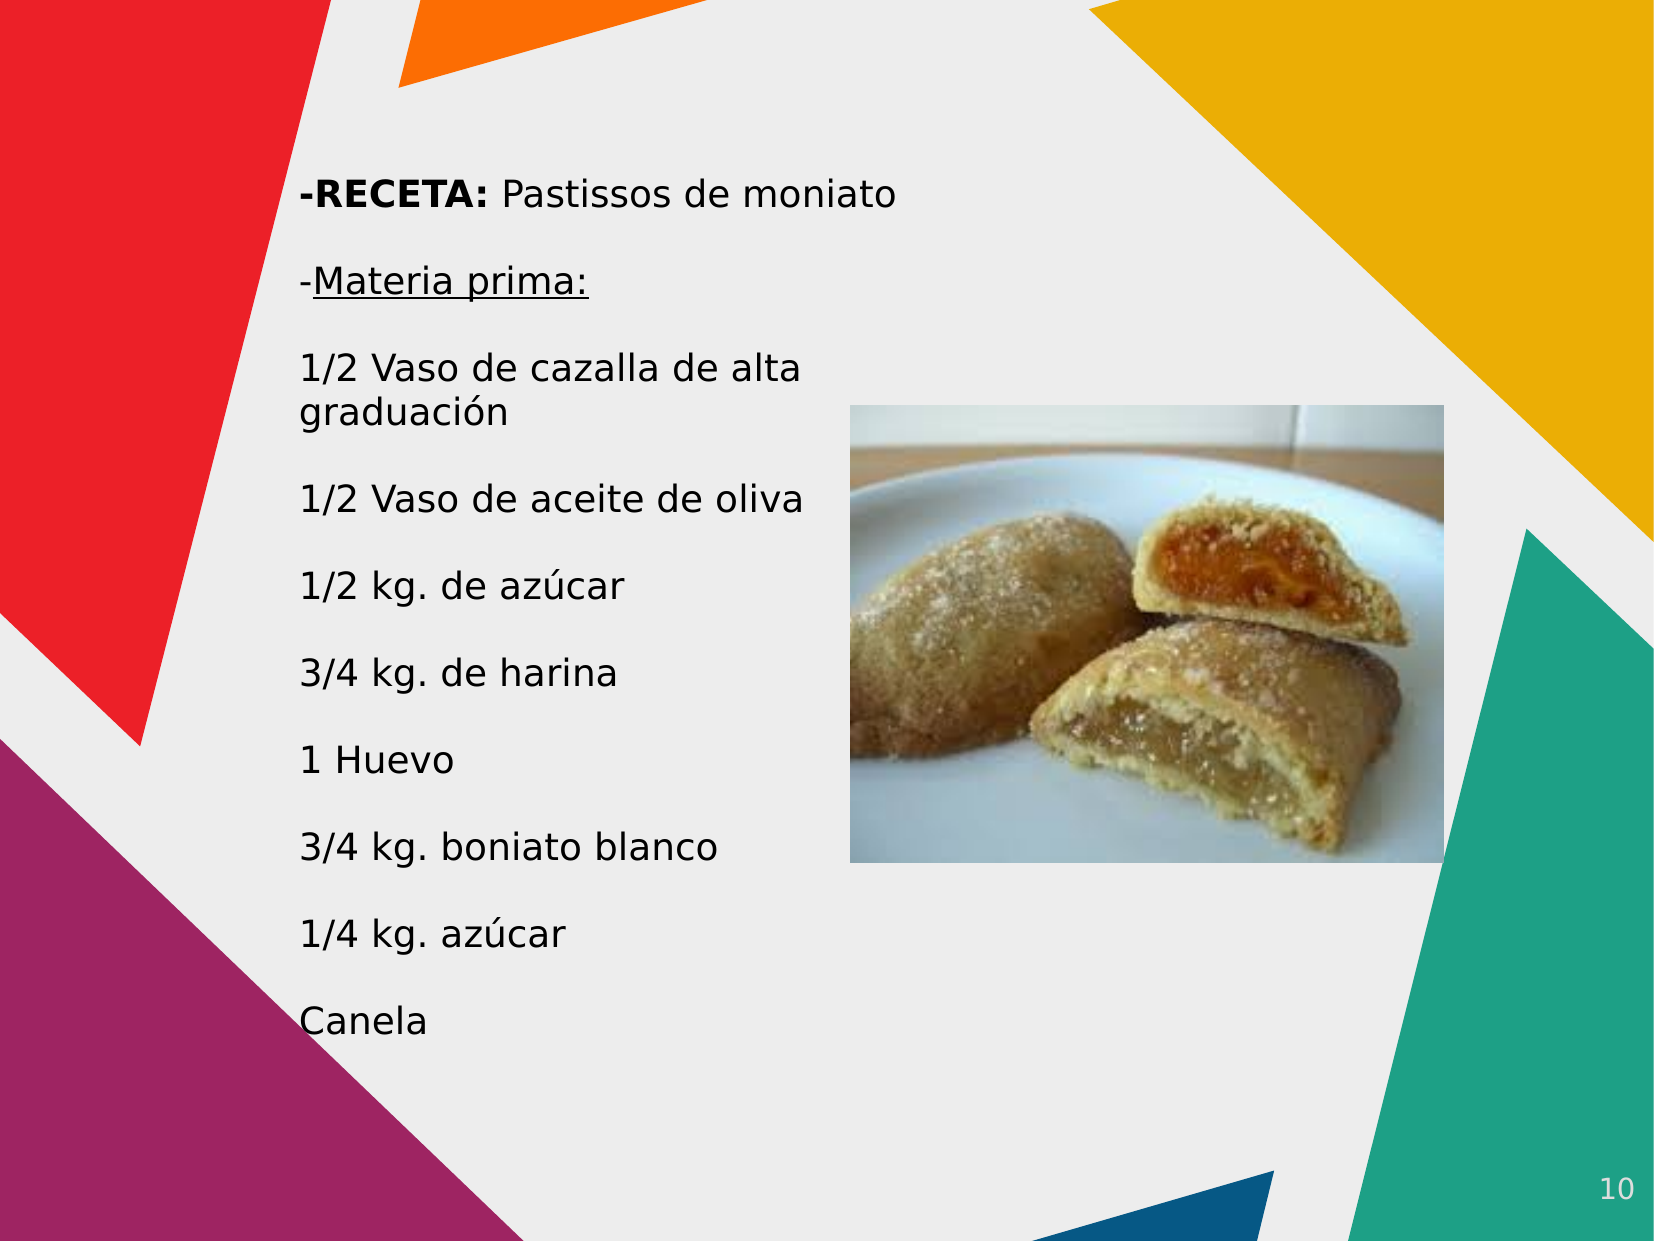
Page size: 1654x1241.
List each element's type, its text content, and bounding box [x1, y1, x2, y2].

picture [850, 405, 1444, 863]
text_box -RECETA: Pastissos de moniato -Materia prima: 1/2 Vaso de cazalla de alta graduación 1/2 Vaso de aceite de oliva 1/2 kg. de azúcar 3/4 kg. de harina 1 Huevo 3/4 kg. boniato blanco 1/4 kg. azúcar Canela [284, 165, 1040, 1051]
